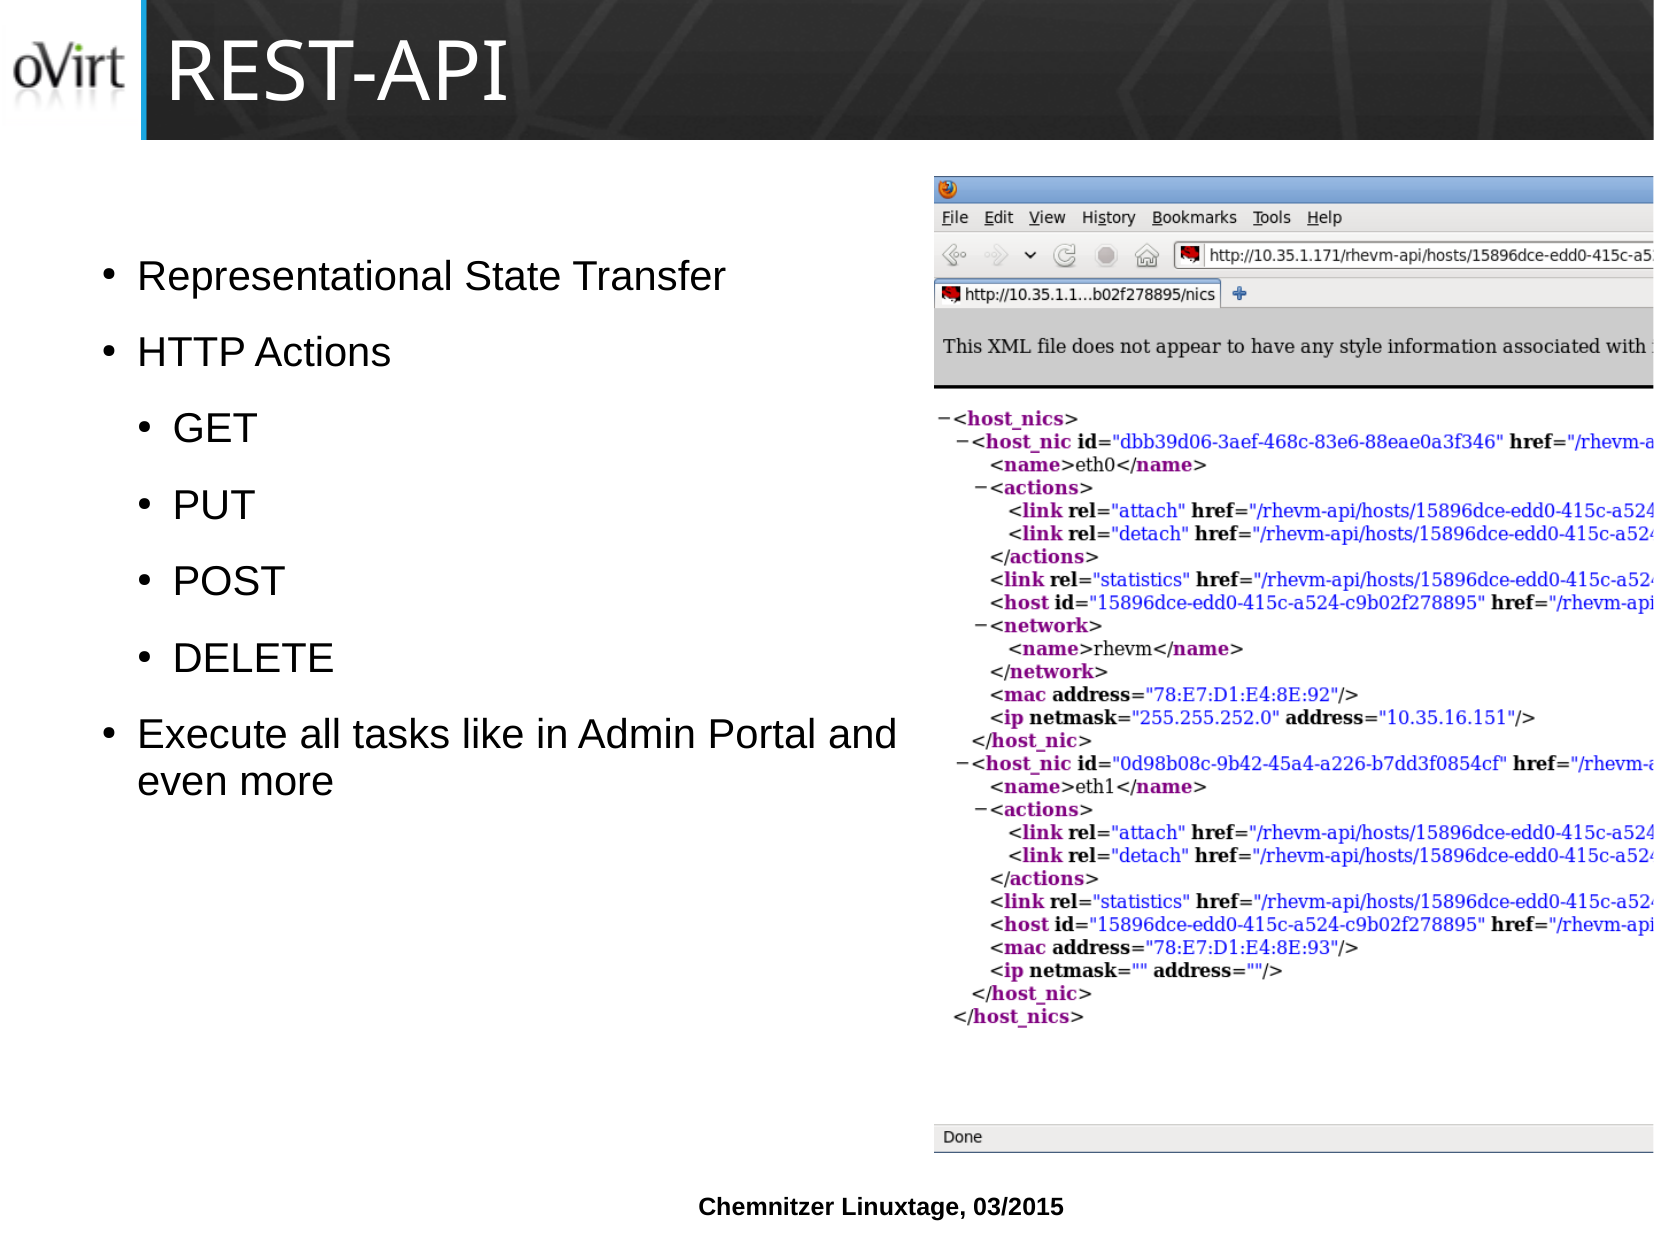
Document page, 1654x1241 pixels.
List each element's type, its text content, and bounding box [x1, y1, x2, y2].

picture [934, 176, 1654, 1153]
text_box Representational State Transfer HTTP Actions GET PUT POST DELETE Execute all tasks like in Admin Portal and even more [86, 244, 934, 1126]
picture [0, 0, 1654, 140]
title REST-API [164, 18, 1653, 119]
